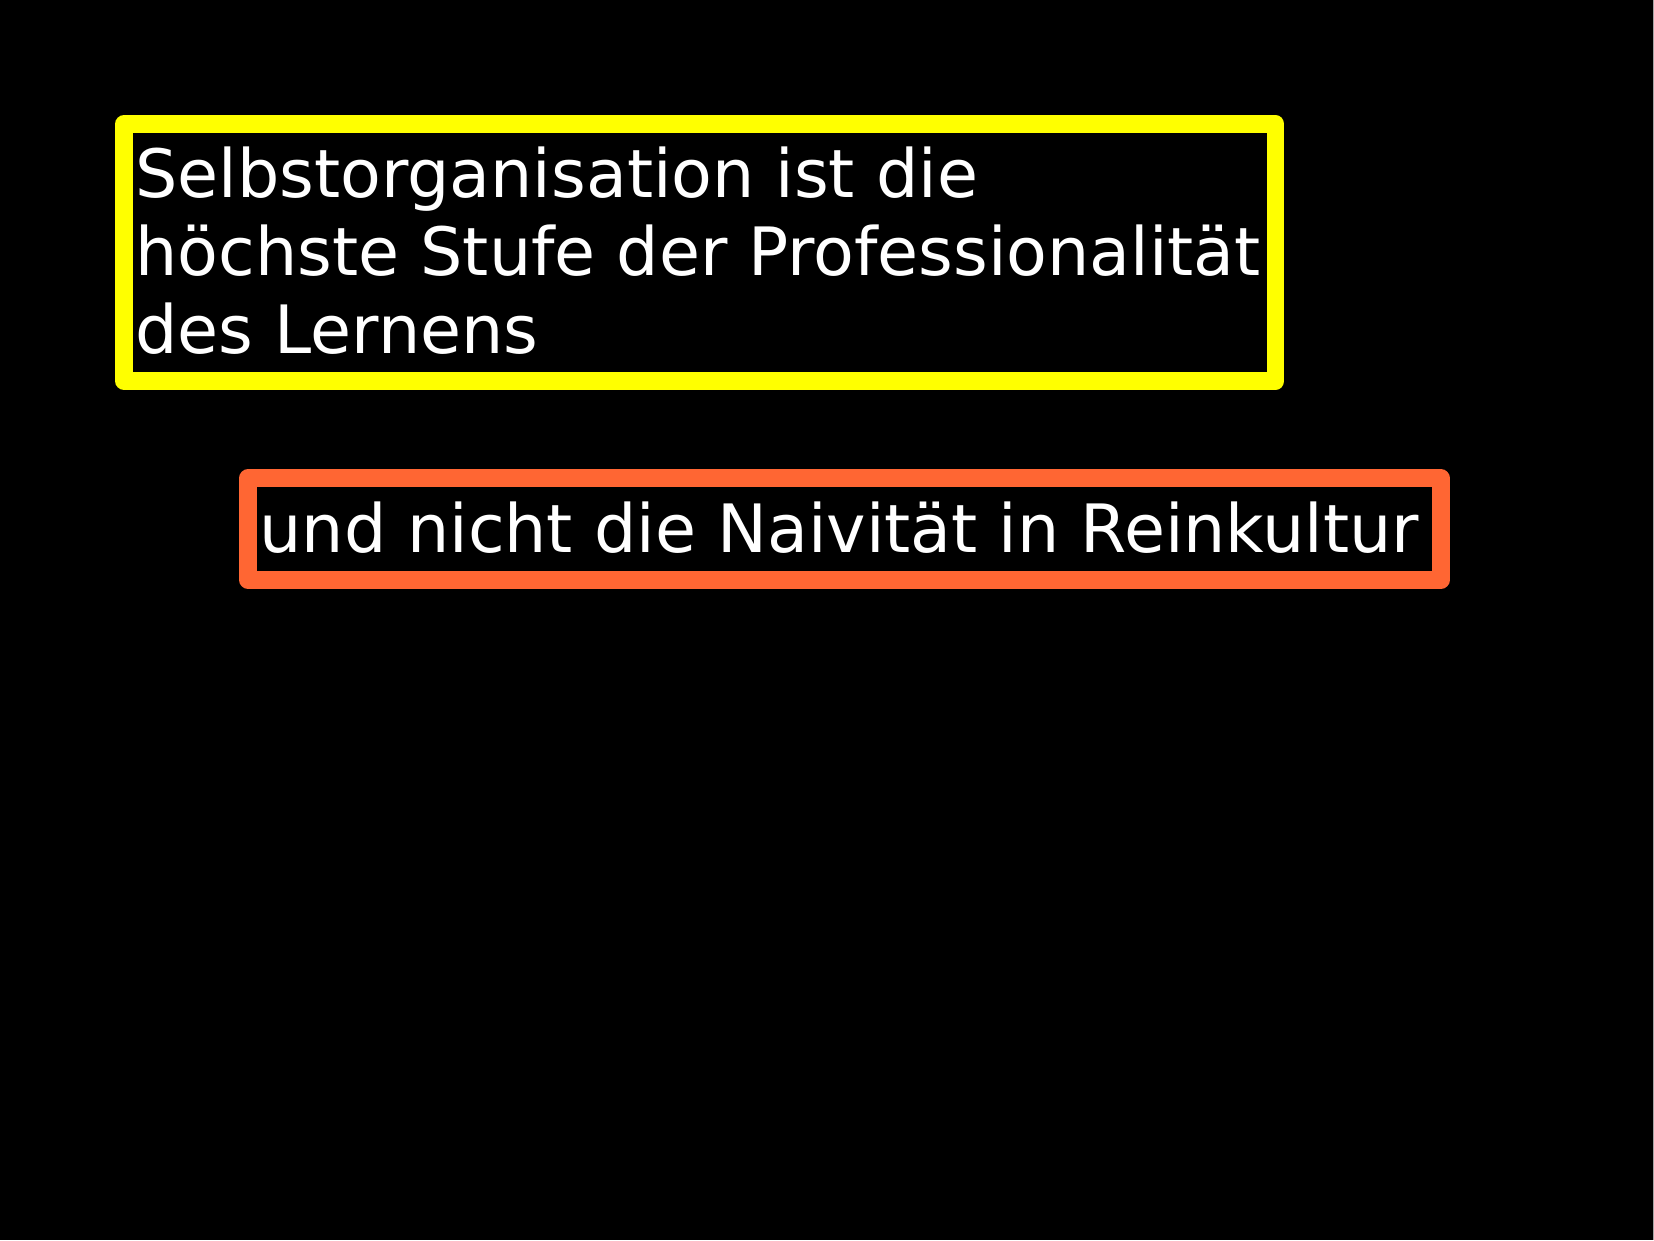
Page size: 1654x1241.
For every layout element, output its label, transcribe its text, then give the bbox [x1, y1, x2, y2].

text_box und nicht die Naivität in Reinkultur [248, 478, 1441, 580]
text_box Selbstorganisation ist die höchste Stufe der Professionalität des Lernens [124, 124, 1276, 382]
